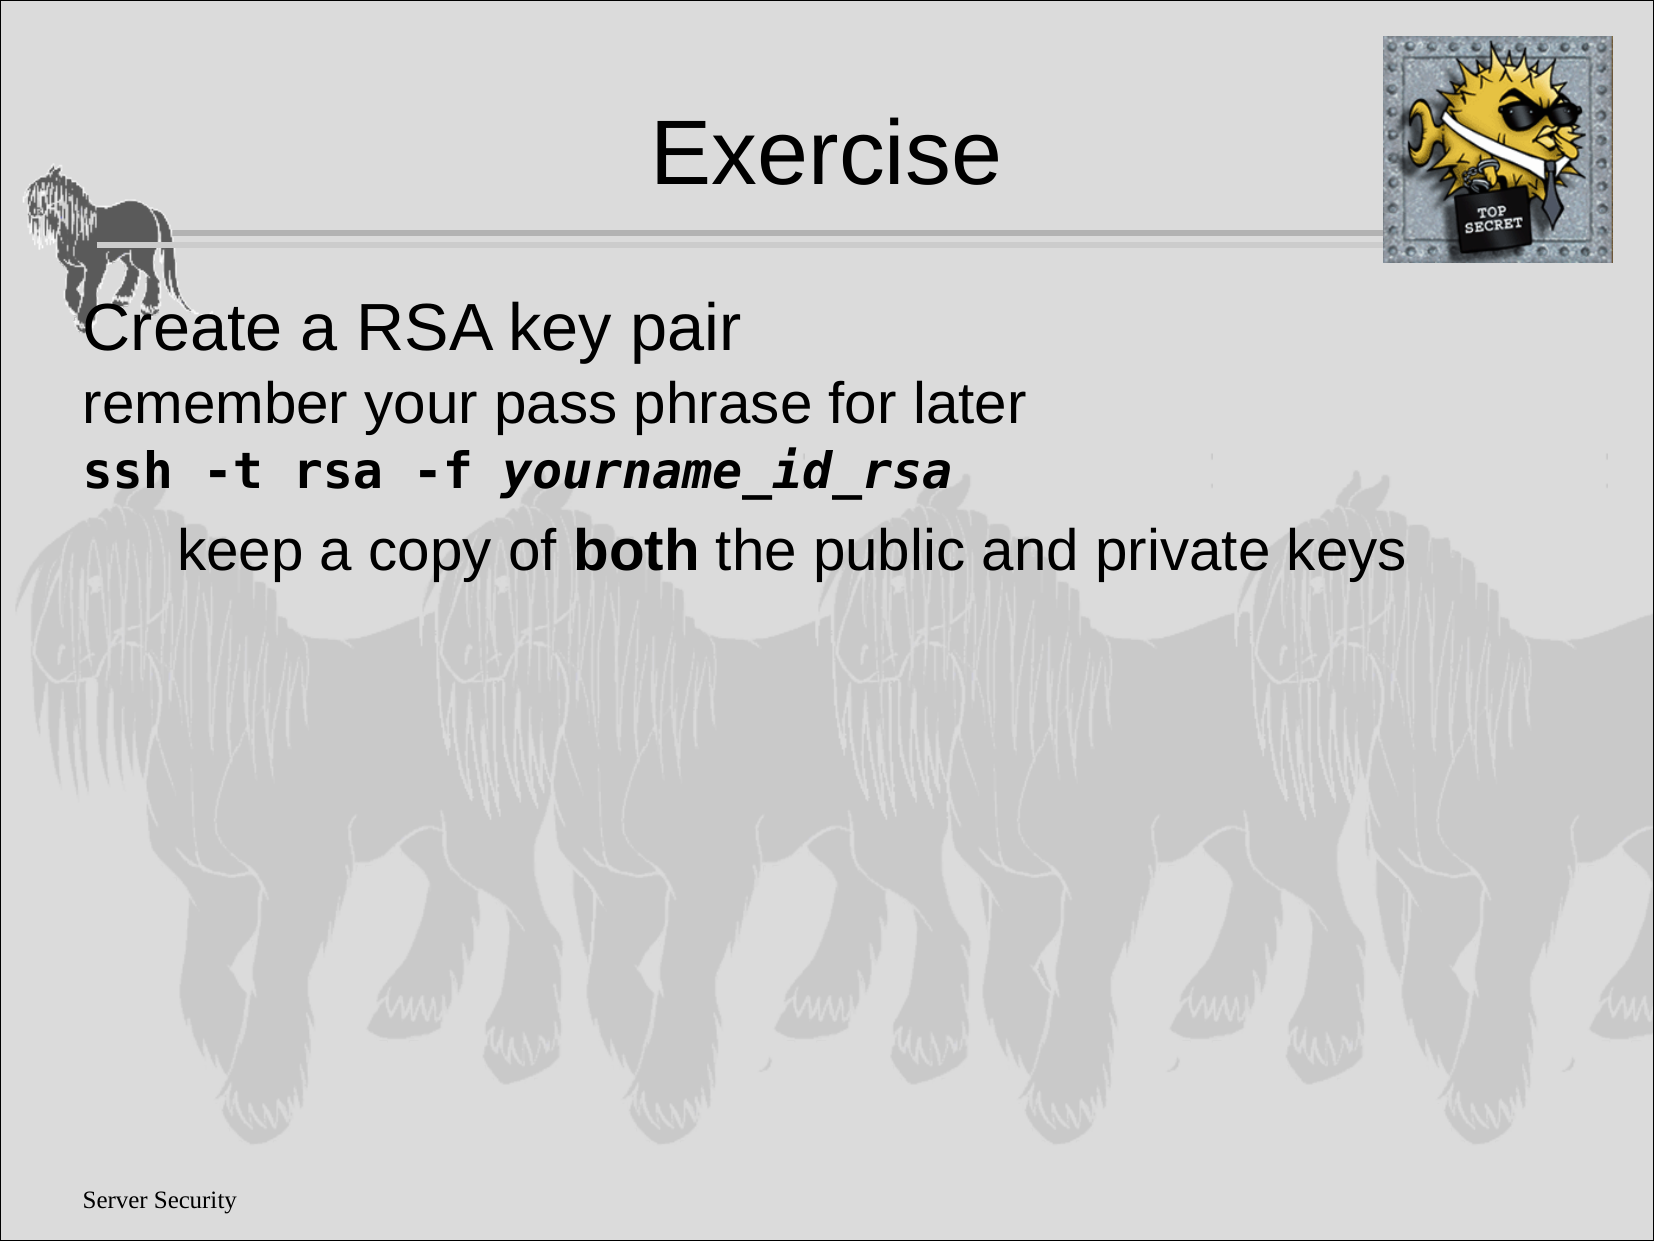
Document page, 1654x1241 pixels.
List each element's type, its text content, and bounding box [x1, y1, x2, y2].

list Create a RSA key pair remember your pass phrase for later ssh -t rsa -f yourname_id_rsa keep a copy of both the public and private keys [82, 290, 1571, 1109]
title Exercise [82, 49, 1571, 257]
picture [20, 159, 221, 338]
picture [1383, 36, 1613, 263]
